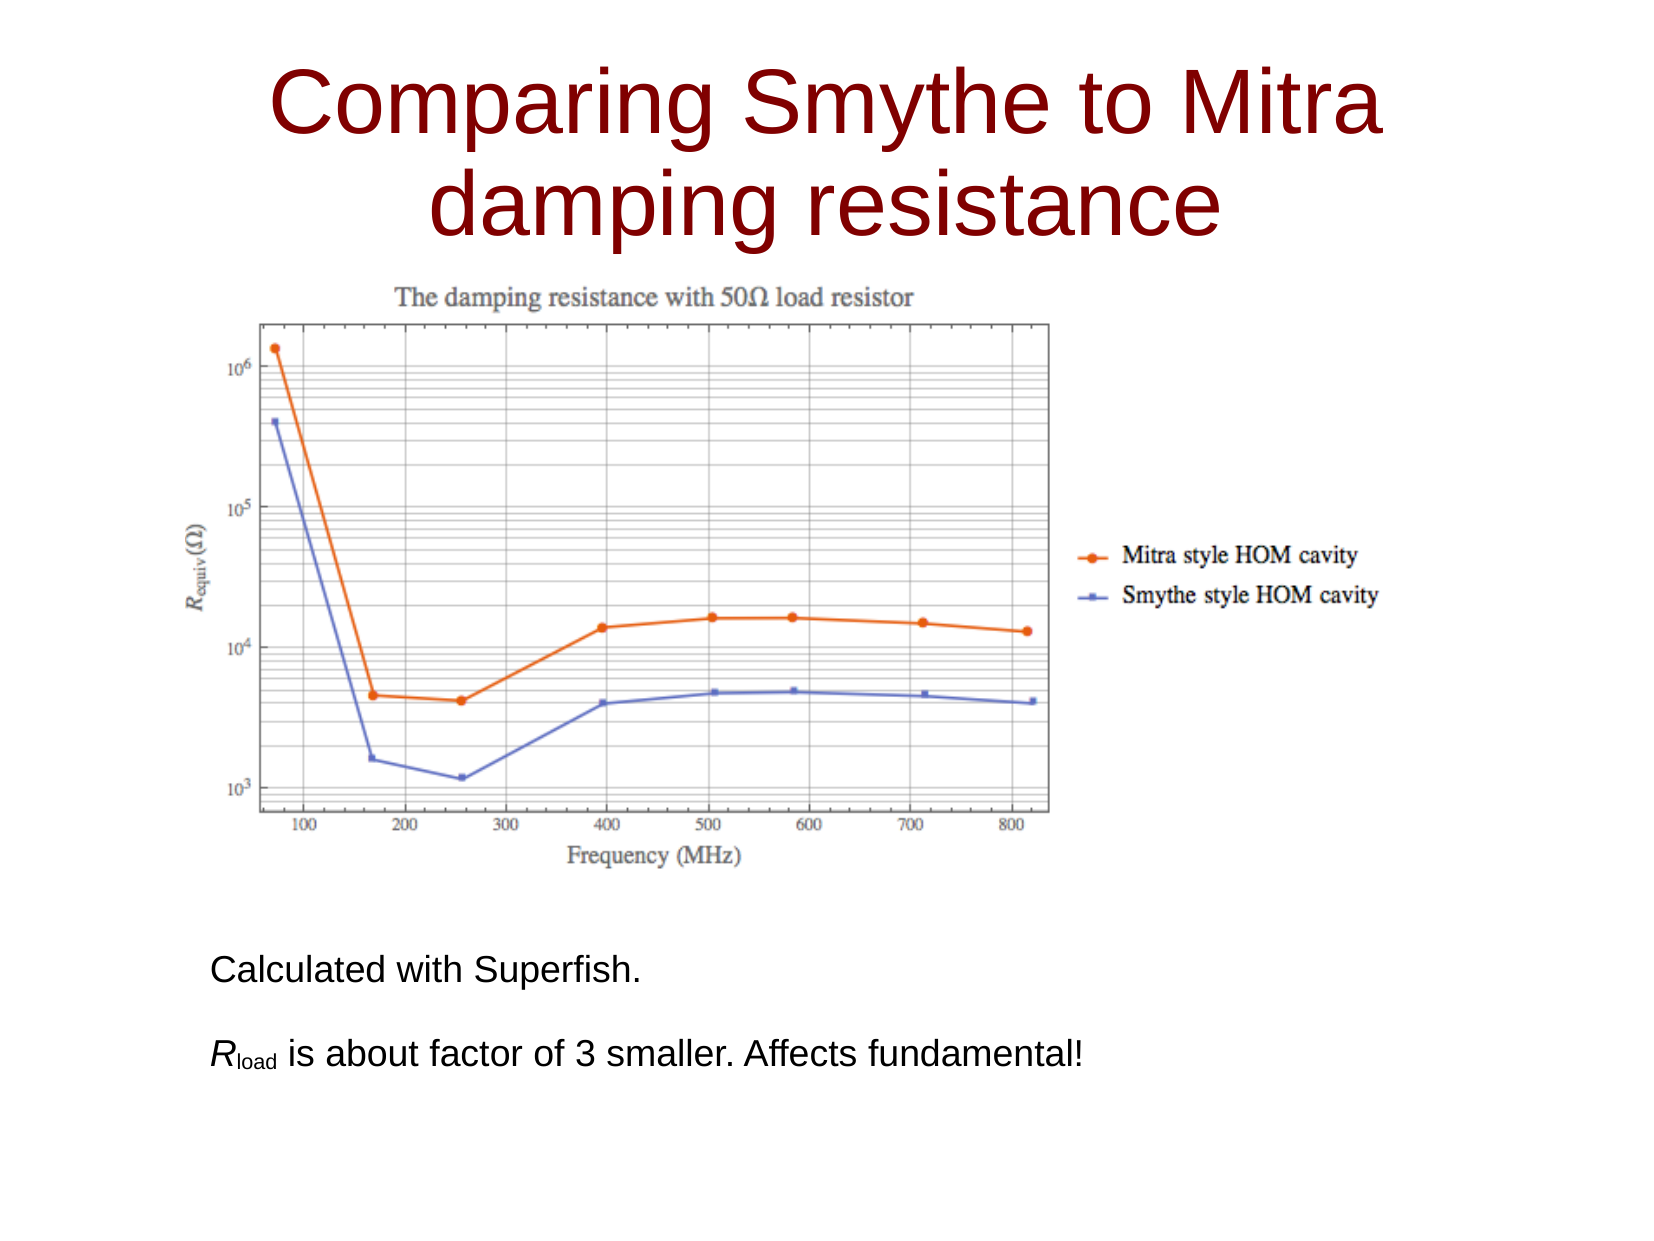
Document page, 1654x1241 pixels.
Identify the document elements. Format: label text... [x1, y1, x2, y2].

text_box Calculated with Superfish. Rload is about factor of 3 smaller. Affects fundamental! [195, 941, 1347, 1093]
picture [185, 284, 1388, 874]
title Comparing Smythe to Mitra damping resistance [82, 49, 1571, 257]
